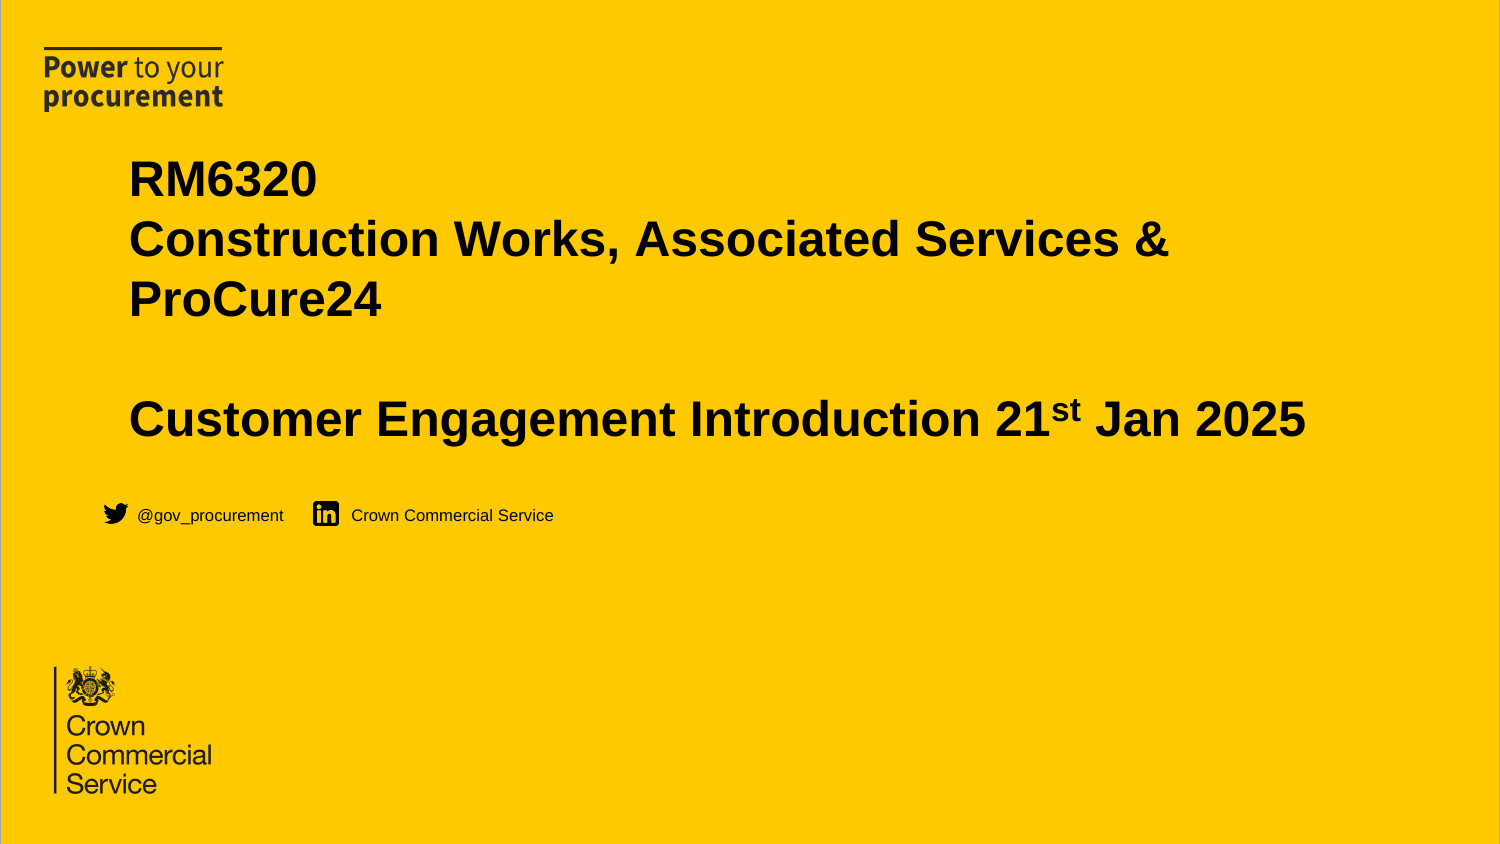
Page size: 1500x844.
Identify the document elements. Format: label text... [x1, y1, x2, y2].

title RM6320 Construction Works, Associated Services & ProCure24 Customer Engagement Introduction 21st Jan 2025 [129, 146, 1371, 251]
